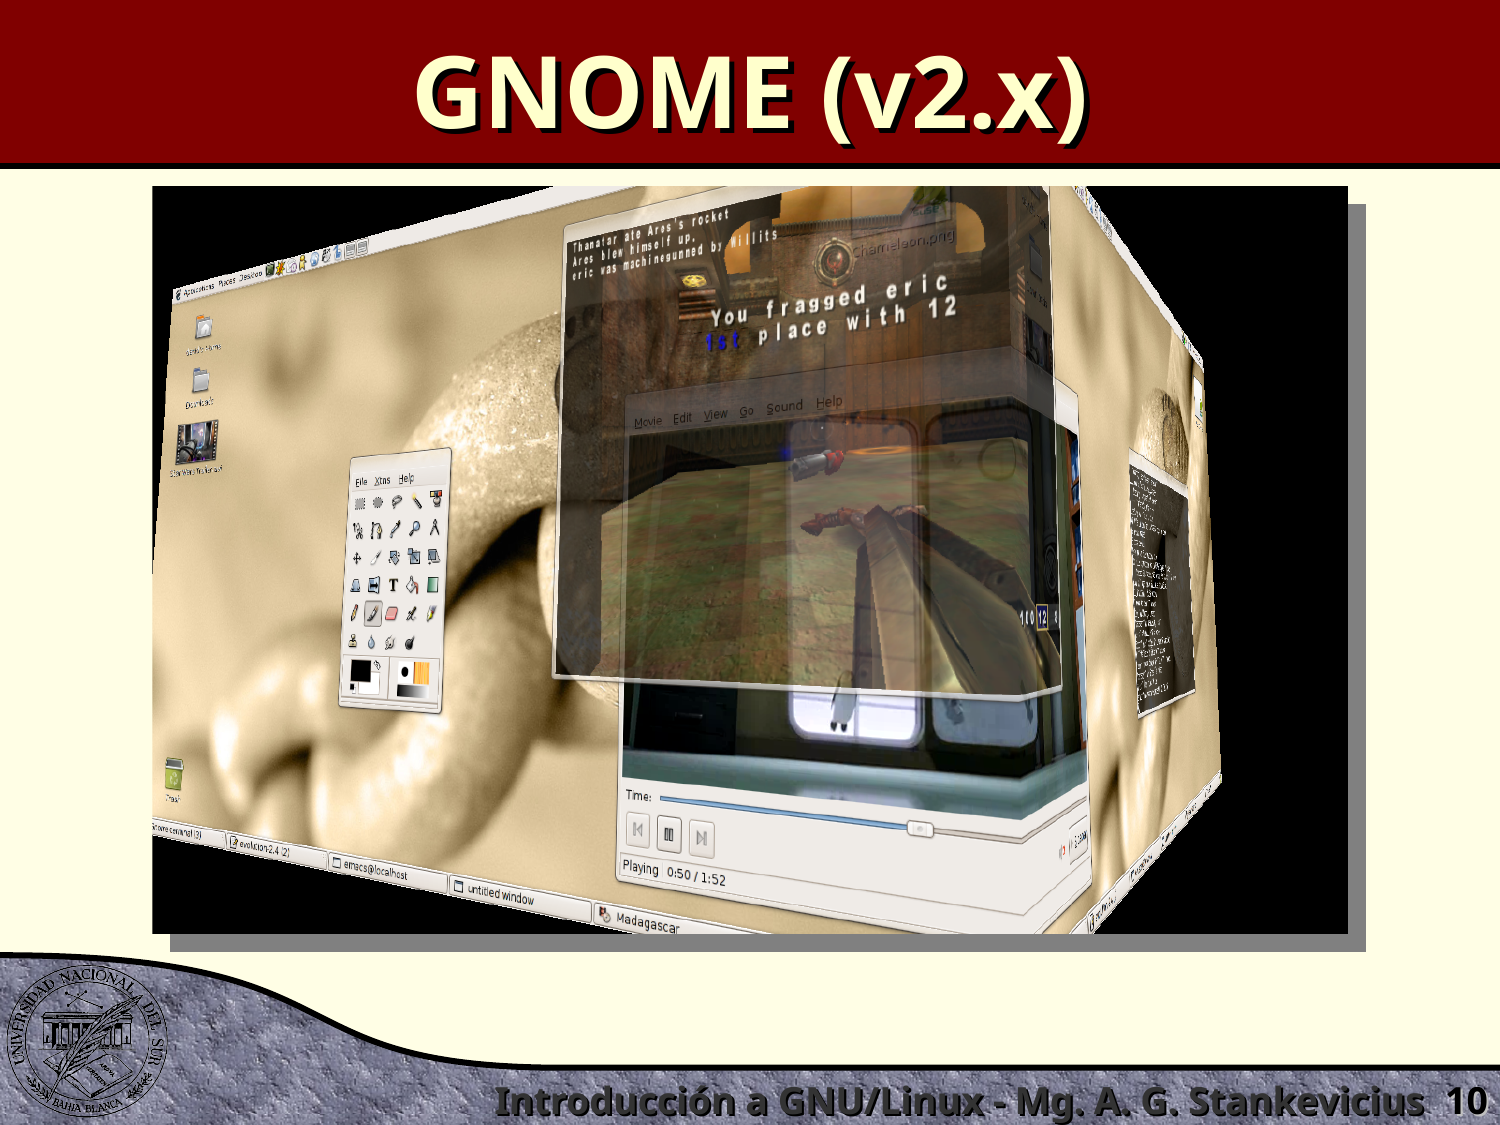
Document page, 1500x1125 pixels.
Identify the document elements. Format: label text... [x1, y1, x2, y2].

picture [1059, 1100, 1065, 1110]
picture [152, 186, 1348, 934]
picture [0, 956, 1500, 1125]
title GNOME (v2.x) [15, 12, 1485, 153]
